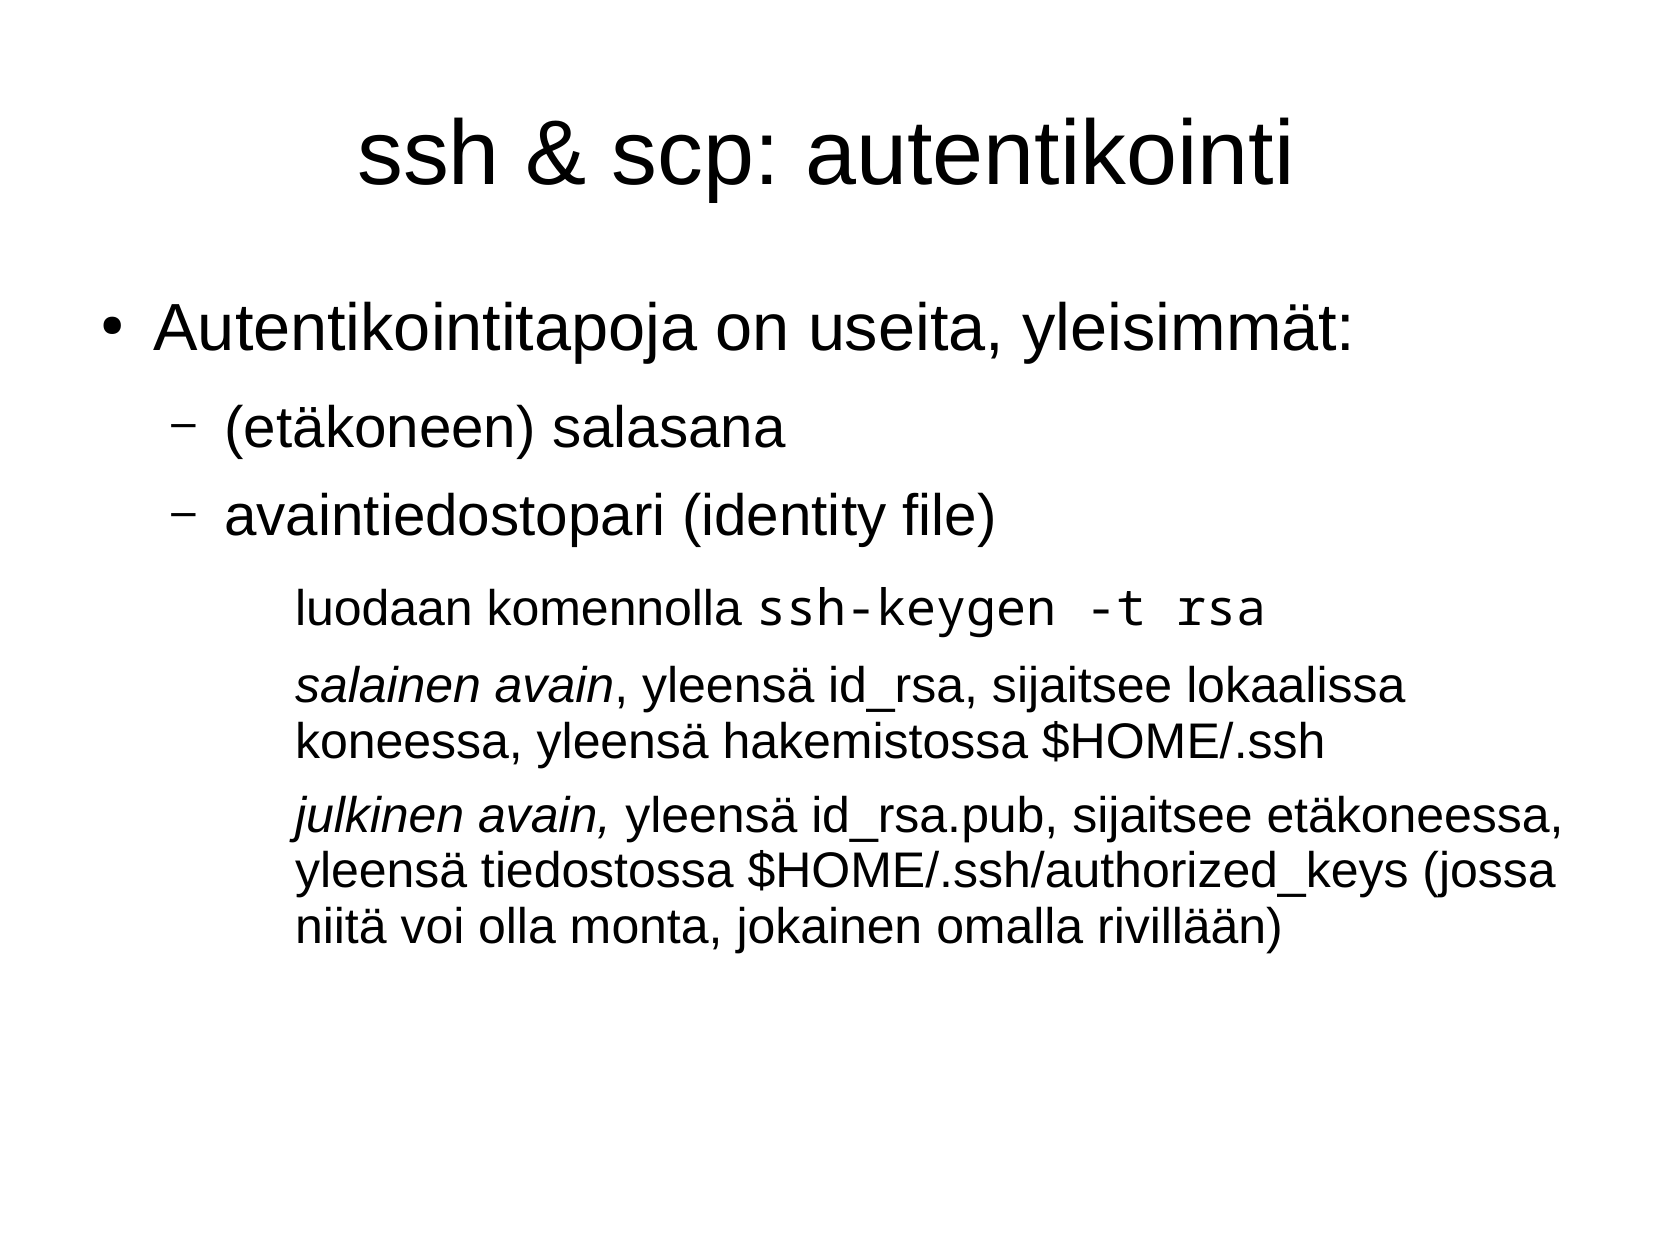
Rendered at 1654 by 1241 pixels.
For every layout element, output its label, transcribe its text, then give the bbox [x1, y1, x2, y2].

title ssh & scp: autentikointi [82, 49, 1571, 257]
list Autentikointitapoja on useita, yleisimmät: (etäkoneen) salasana avaintiedostopari (identity file) luodaan komennolla ssh-keygen -t rsa salainen avain, yleensä id_rsa, sijaitsee lokaalissa koneessa, yleensä hakemistossa $HOME/.ssh julkinen avain, yleensä id_rsa.pub, sijaitsee etäkoneessa, yleensä tiedostossa $HOME/.ssh/authorized_keys (jossa niitä voi olla monta, jokainen omalla rivillään) [82, 290, 1571, 1010]
